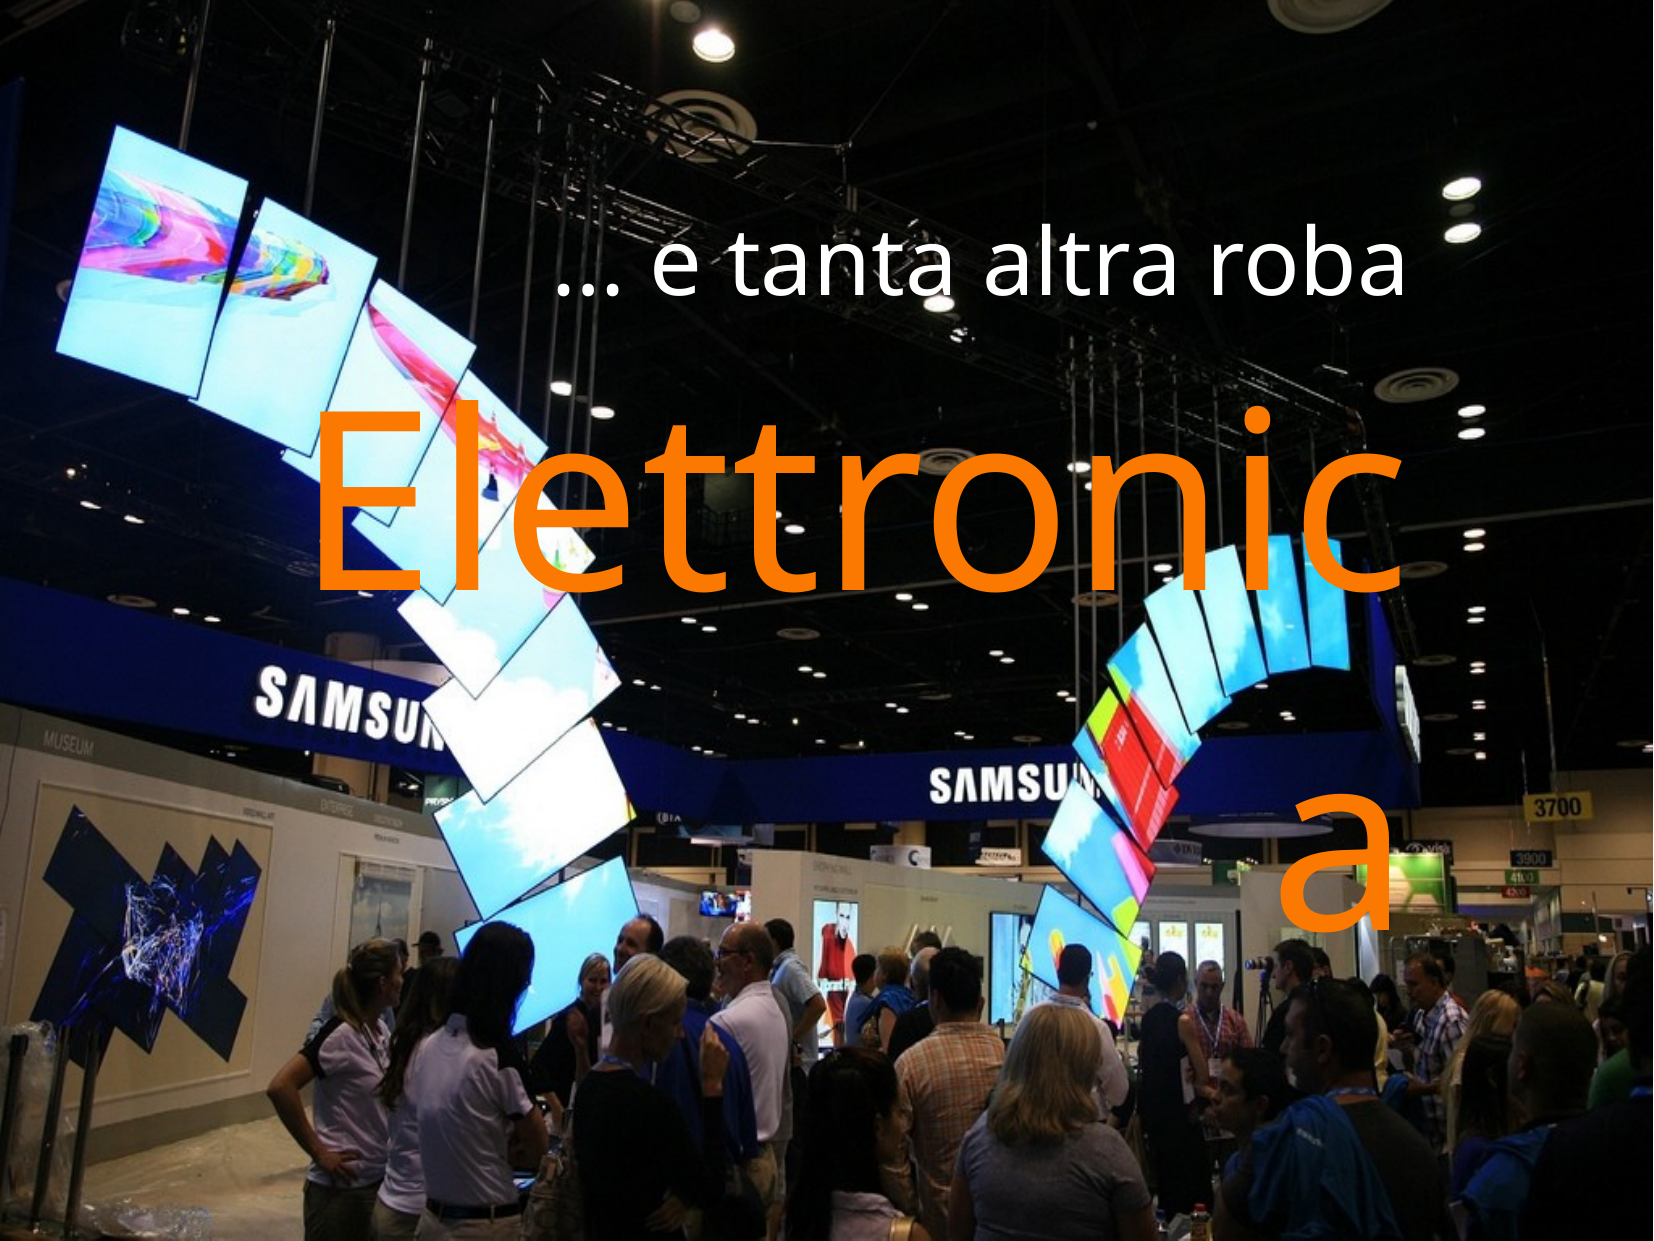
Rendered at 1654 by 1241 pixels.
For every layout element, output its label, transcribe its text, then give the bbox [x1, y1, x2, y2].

text_box … e tanta altra roba Elettronica [150, 187, 1426, 203]
picture [0, 0, 1653, 1241]
